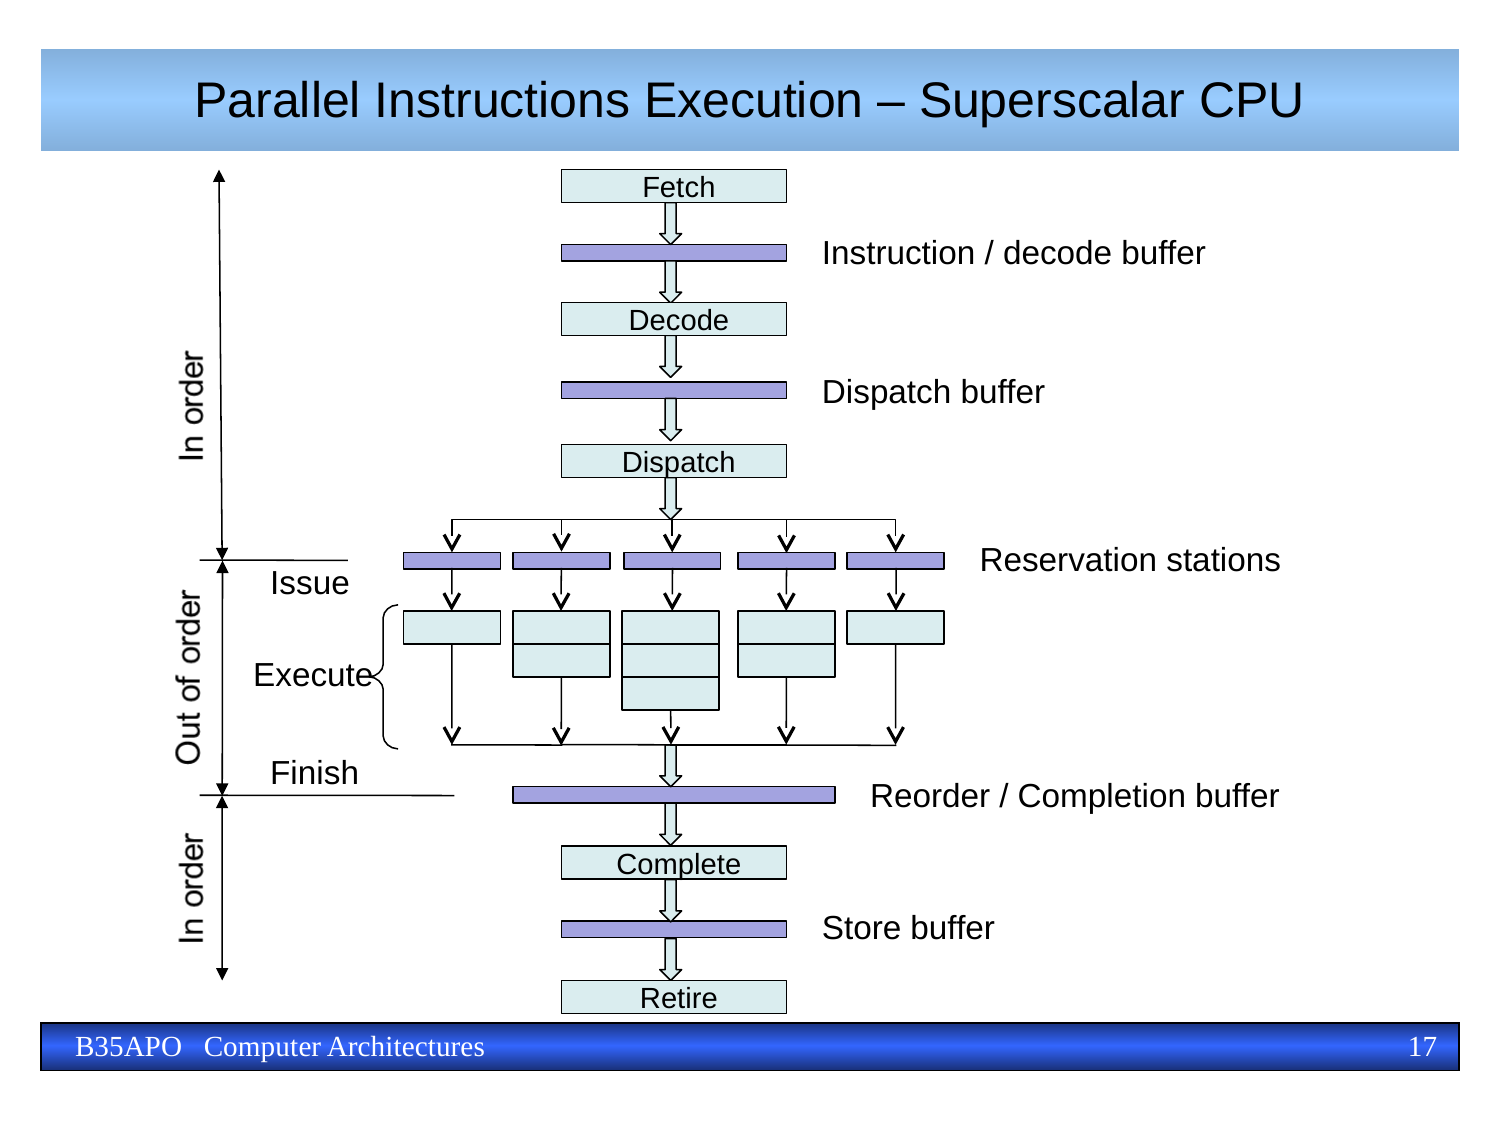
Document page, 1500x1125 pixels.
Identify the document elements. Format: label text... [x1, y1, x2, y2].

text_box Store buffer [786, 900, 1027, 953]
text_box [403, 552, 501, 569]
text_box Execute [228, 647, 382, 700]
text_box [659, 478, 682, 519]
text_box Retire [561, 980, 787, 1014]
text_box Issue [234, 555, 476, 608]
text_box Dispatch [561, 444, 787, 478]
text_box [737, 610, 835, 678]
text_box Finish [234, 745, 476, 798]
text_box Execute [376, 647, 459, 700]
text_box [403, 610, 501, 644]
text_box Dispatch buffer [786, 364, 1313, 416]
picture [141, 225, 232, 483]
text_box Complete [561, 846, 787, 880]
text_box [512, 610, 610, 678]
text_box [622, 610, 720, 711]
text_box [561, 880, 786, 980]
text_box [847, 552, 944, 569]
text_box Reorder / Completion buffer [834, 768, 1340, 821]
text_box [561, 382, 786, 441]
picture [141, 797, 232, 981]
text_box [623, 552, 721, 569]
text_box [512, 552, 610, 569]
text_box Fetch [561, 169, 787, 203]
text_box Reservation stations [944, 532, 1360, 584]
text_box [847, 610, 945, 644]
picture [137, 569, 228, 786]
text_box [659, 336, 682, 378]
text_box [561, 203, 786, 302]
text_box [512, 746, 834, 846]
title Parallel Instructions Execution – Superscalar CPU [41, 49, 1459, 151]
text_box Instruction / decode buffer [786, 225, 1313, 278]
text_box Decode [561, 302, 787, 336]
text_box [737, 552, 835, 569]
